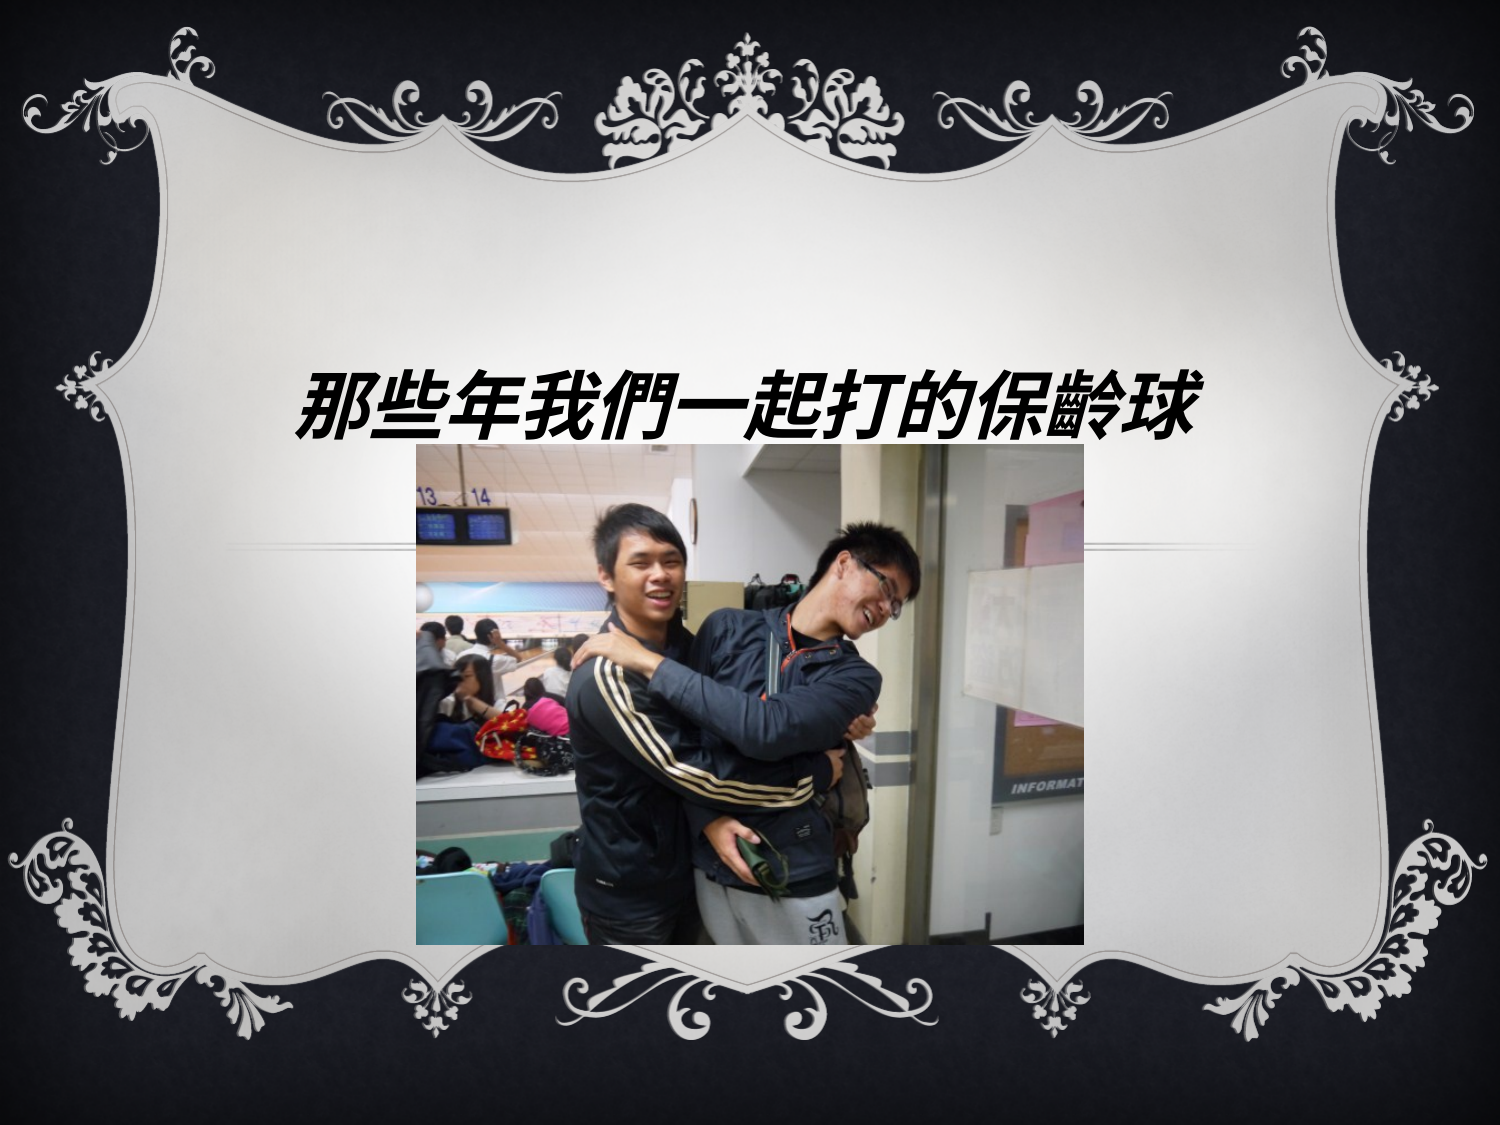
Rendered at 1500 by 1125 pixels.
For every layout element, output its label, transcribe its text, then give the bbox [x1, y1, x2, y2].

title 那些年我們一起打的保齡球 [218, 243, 1269, 456]
picture [0, 0, 1500, 1125]
